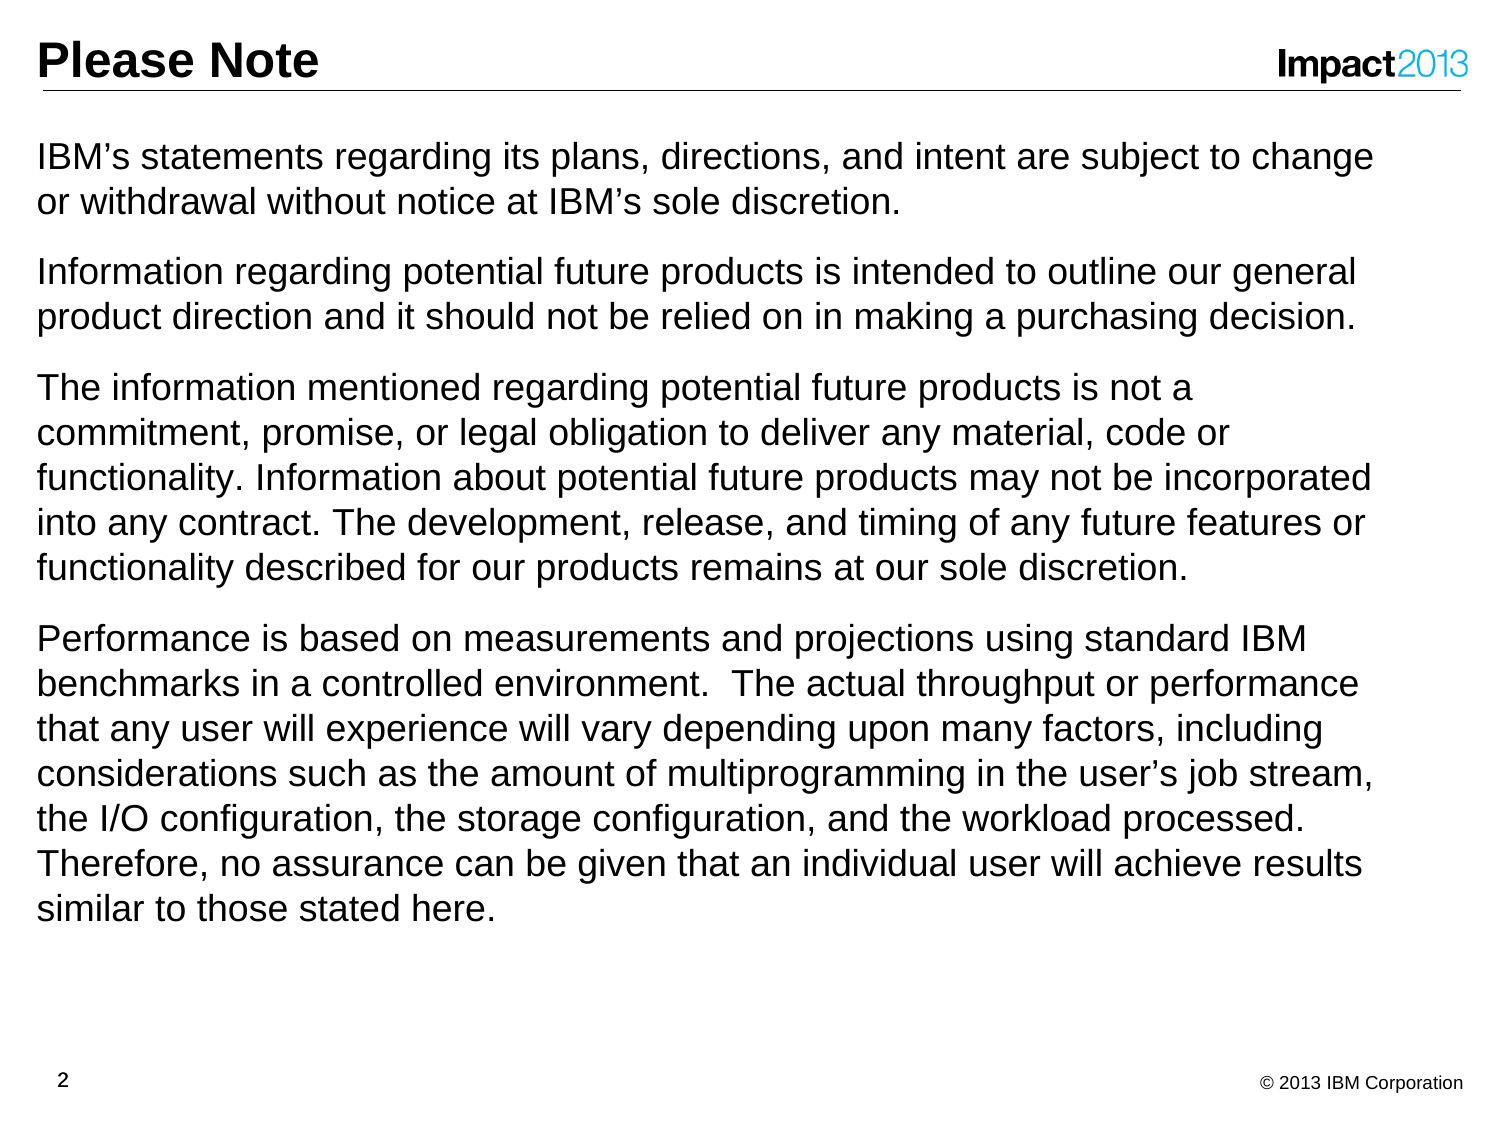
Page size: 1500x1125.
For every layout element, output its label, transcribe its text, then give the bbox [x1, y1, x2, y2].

picture [1436, 49, 1468, 84]
title Please Note [21, 19, 1436, 95]
list IBM’s statements regarding its plans, directions, and intent are subject to change or withdrawal without notice at IBM’s sole discretion. Information regarding potential future products is intended to outline our general product direction and it should not be relied on in making a purchasing decision. The information mentioned regarding potential future products is not a commitment, promise, or legal obligation to deliver any material, code or functionality. Information about potential future products may not be incorporated into any contract. The development, release, and timing of any future features or functionality described for our products remains at our sole discretion. Performance is based on measurements and projections using standard IBM benchmarks in a controlled environment. The actual throughput or performance that any user will experience will vary depending upon many factors, including considerations such as the amount of multiprogramming in the user’s job stream, the I/O configuration, the storage configuration, and the workload processed. Therefore, no assurance can be given that an individual user will achieve results similar to those stated here. [21, 123, 1430, 949]
